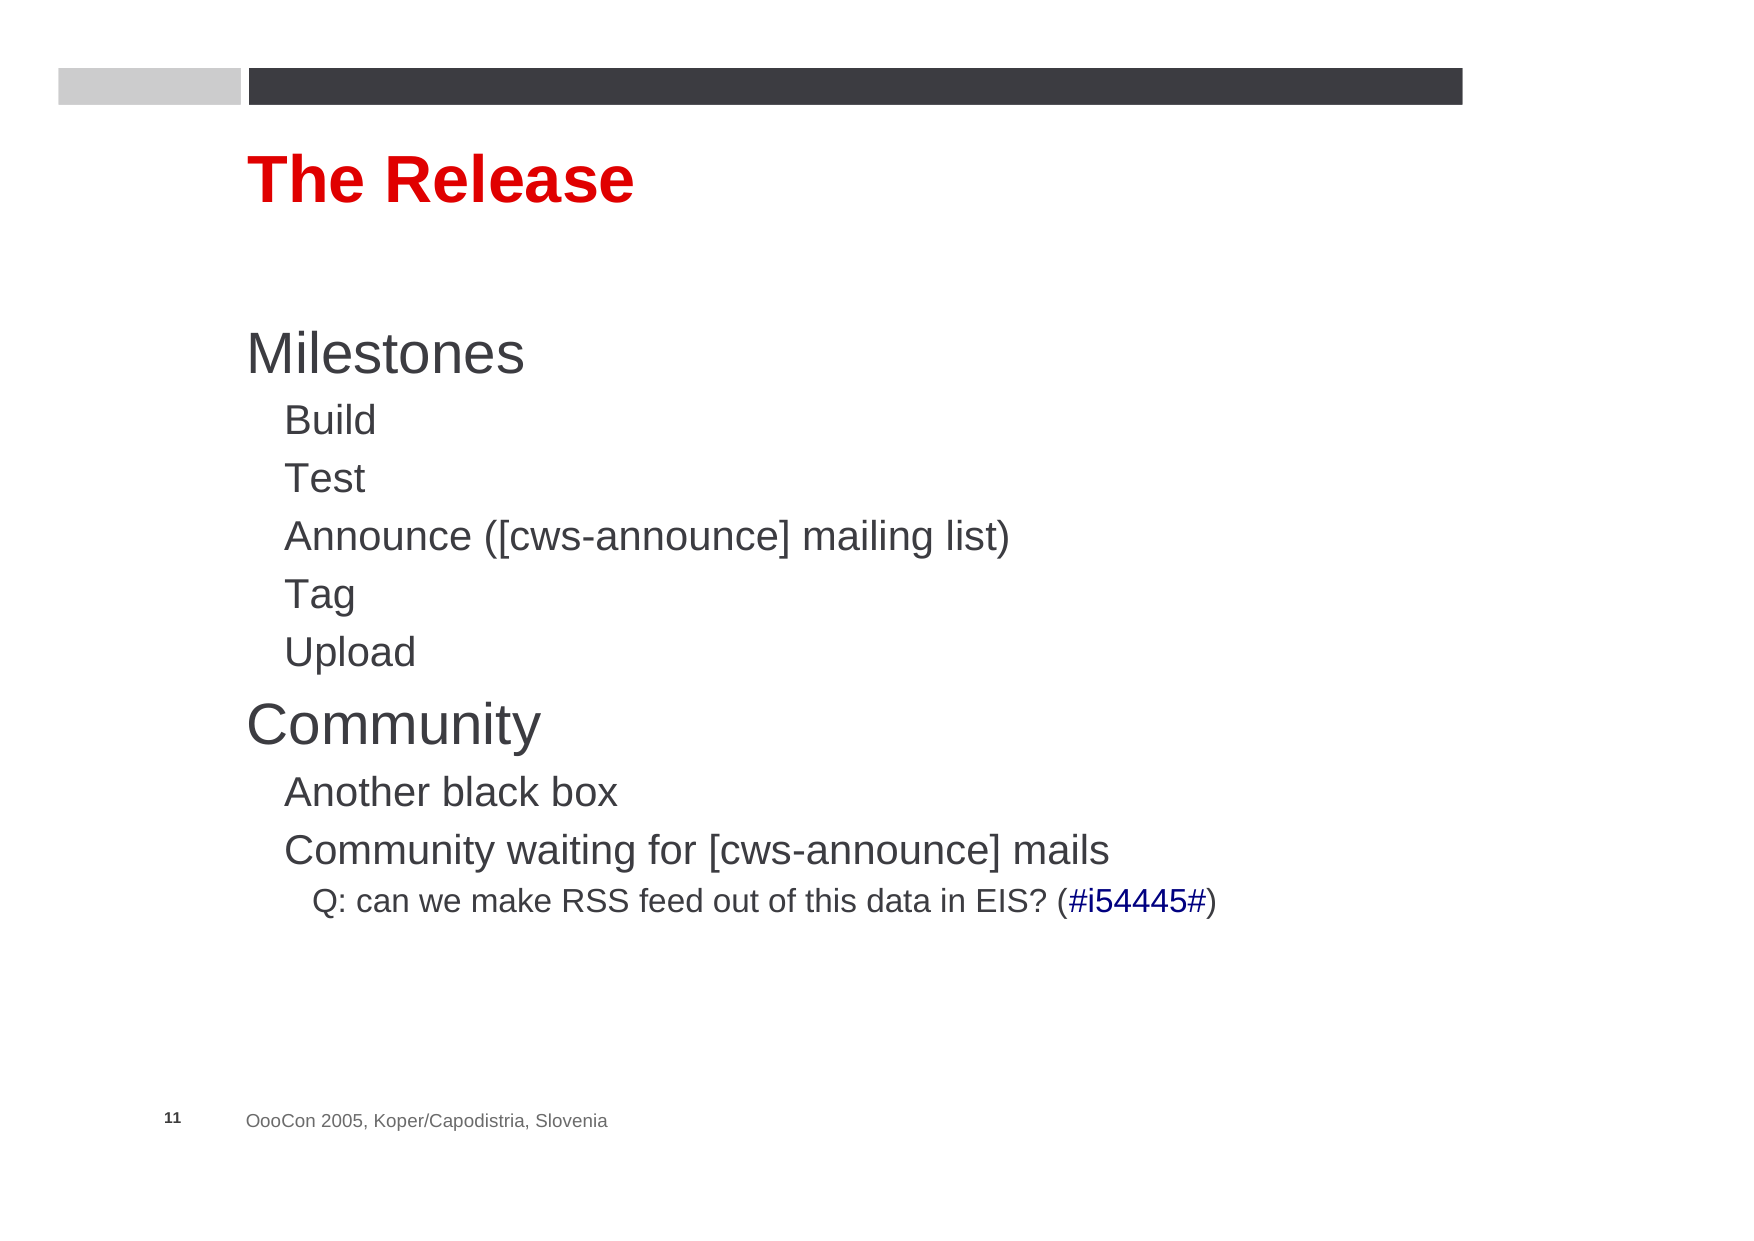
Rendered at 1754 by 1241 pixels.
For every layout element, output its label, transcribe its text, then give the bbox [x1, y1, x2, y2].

list Milestones Build Test Announce ([cws-announce] mailing list) Tag Upload Community Another black box Community waiting for [cws-announce] mails Q: can we make RSS feed out of this data in EIS? (#i54445#) [246, 304, 1600, 1034]
title The Release [247, 100, 1581, 263]
